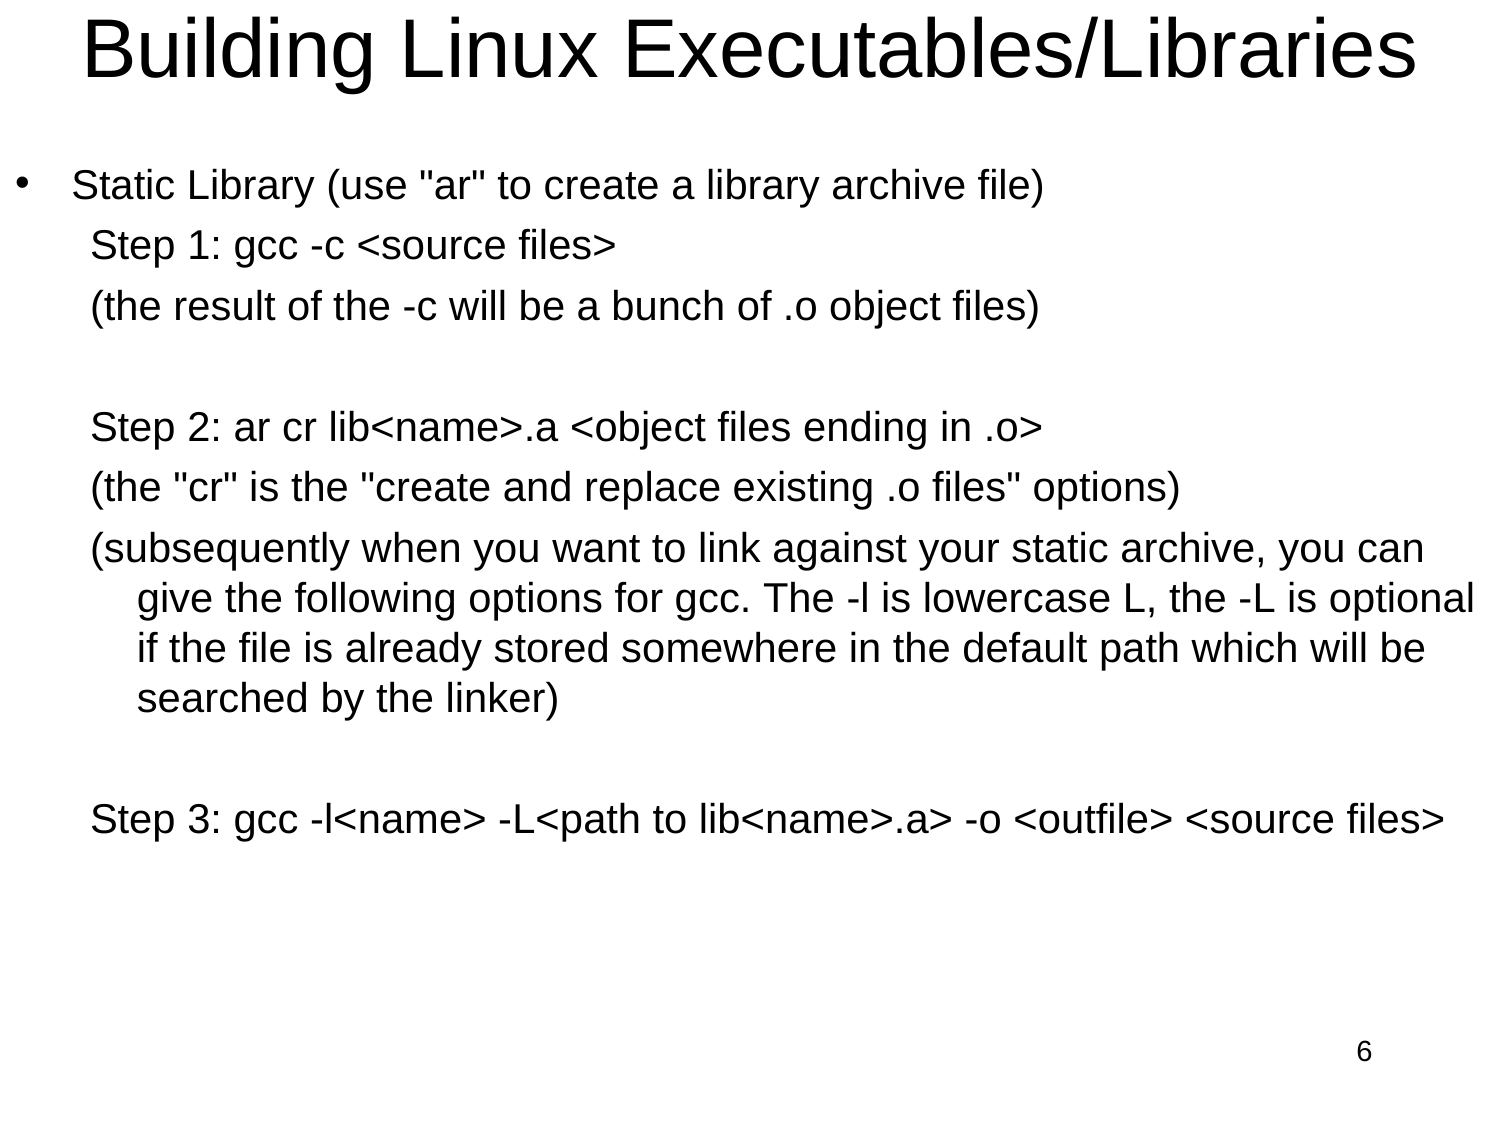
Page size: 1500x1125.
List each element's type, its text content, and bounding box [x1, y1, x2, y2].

title Building Linux Executables/Libraries [0, 0, 1500, 138]
text_box <number> [1074, 1025, 1388, 1101]
list Static Library (use "ar" to create a library archive file) Step 1: gcc -c <source files> (the result of the -c will be a bunch of .o object files) Step 2: ar cr lib<name>.a <object files ending in .o> (the "cr" is the "create and replace existing .o files" options) (subsequently when you want to link against your static archive, you can give the following options for gcc. The -l is lowercase L, the -L is optional if the file is already stored somewhere in the default path which will be searched by the linker) Step 3: gcc -l<name> -L<path to lib<name>.a> -o <outfile> <source files> [0, 149, 1500, 1051]
